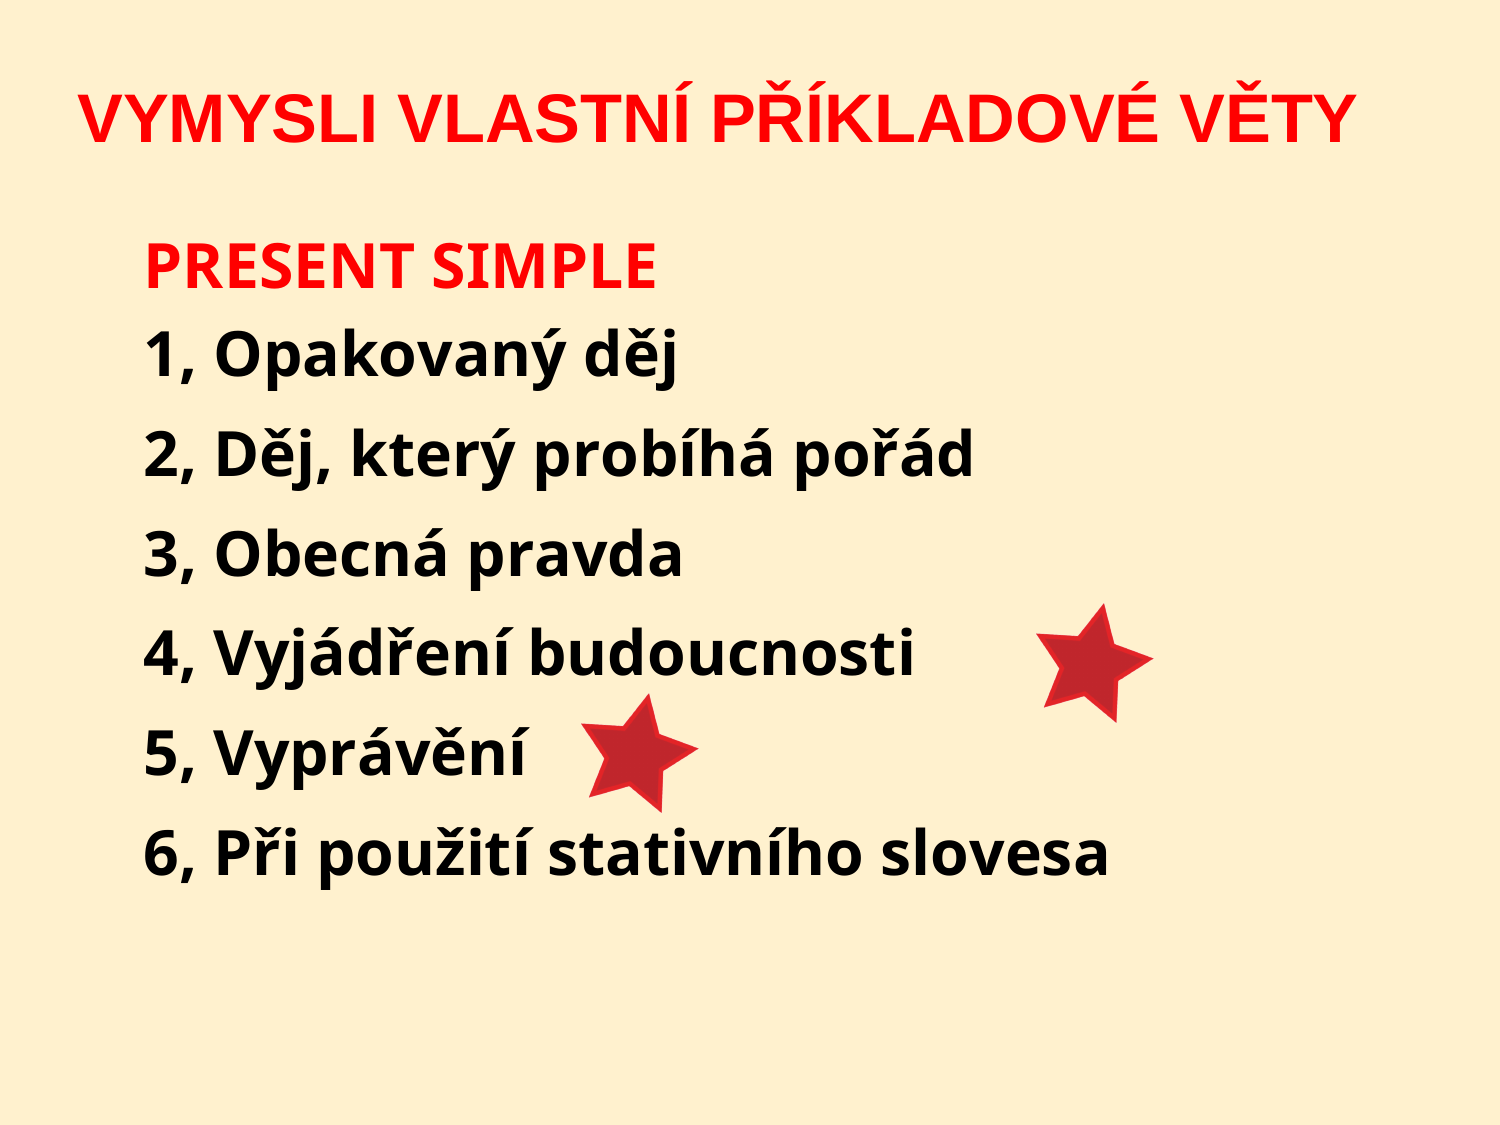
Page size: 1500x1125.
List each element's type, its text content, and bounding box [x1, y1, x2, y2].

text_box PRESENT SIMPLE 1, Opakovaný děj 2, Děj, který probíhá pořád 3, Obecná pravda 4, Vyjádření budoucnosti 5, Vyprávění 6, Při použití stativního slovesa [115, 218, 1358, 1055]
picture [1021, 590, 1163, 728]
picture [566, 680, 708, 818]
text_box VYMYSLI VLASTNÍ PŘÍKLADOVÉ VĚTY [49, 66, 1468, 165]
